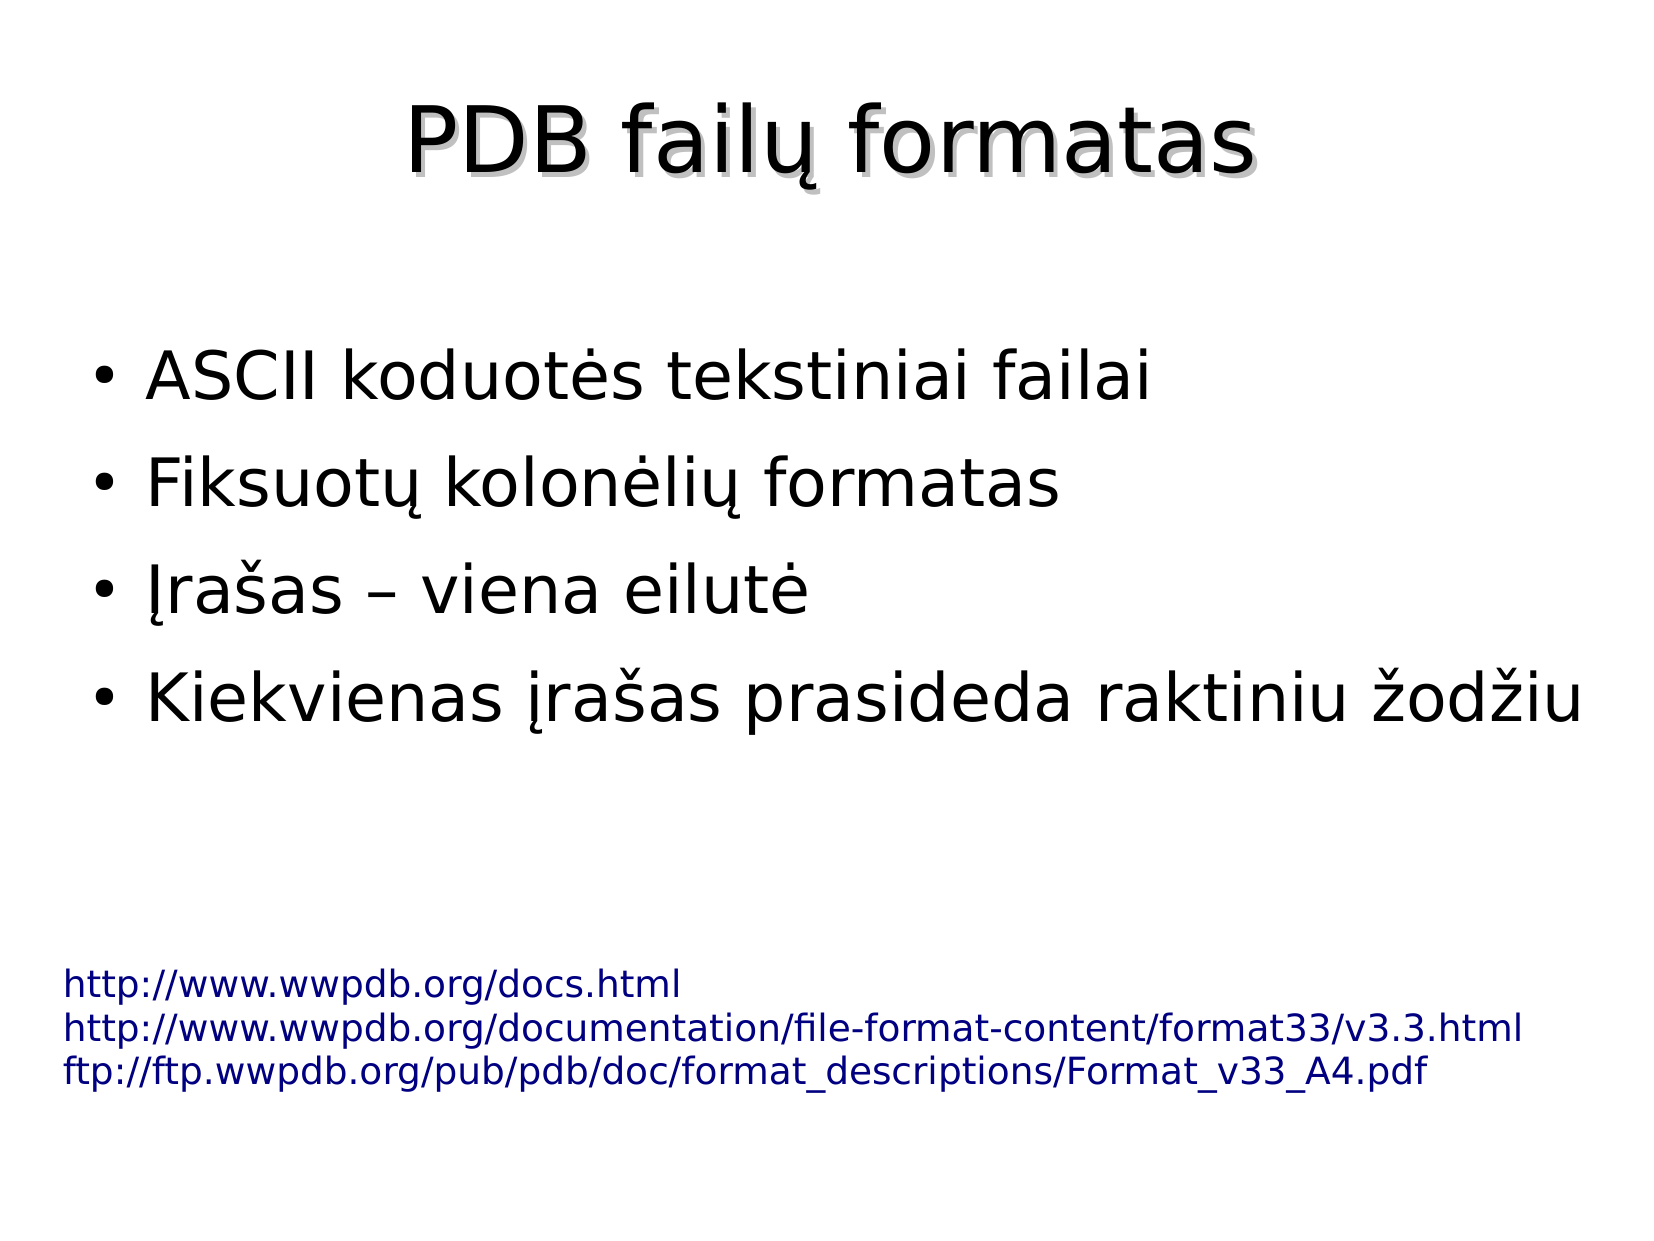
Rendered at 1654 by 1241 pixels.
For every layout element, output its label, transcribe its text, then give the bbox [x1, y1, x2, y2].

text_box http://www.wwpdb.org/docs.html http://www.wwpdb.org/documentation/file-format-content/format33/v3.3.html ftp://ftp.wwpdb.org/pub/pdb/doc/format_descriptions/Format_v33_A4.pdf [48, 955, 1579, 1123]
title PDB failų formatas [86, 37, 1576, 245]
list ASCII koduotės tekstiniai failai Fiksuotų kolonėlių formatas Įrašas – viena eilutė Kiekvienas įrašas prasideda raktiniu žodžiu [75, 337, 1613, 788]
